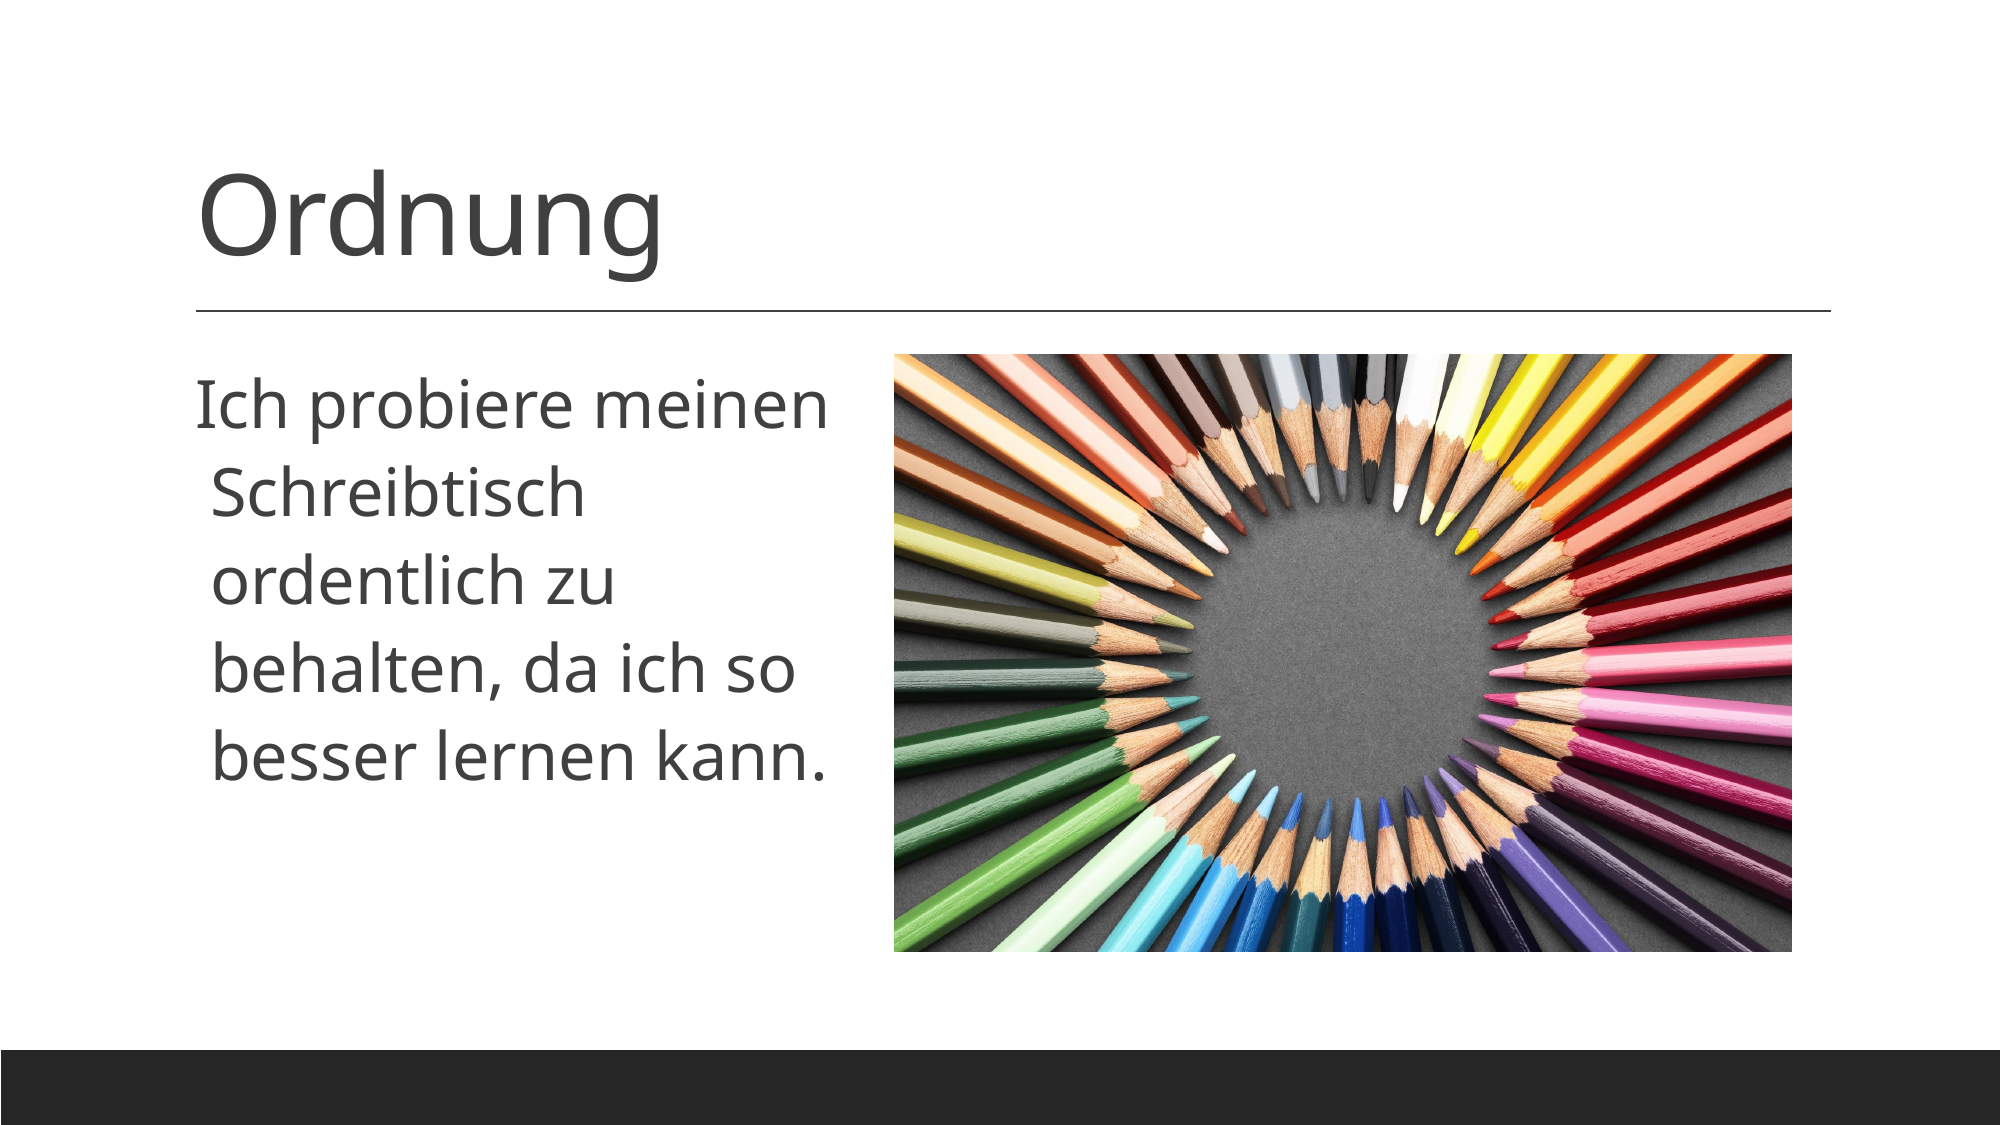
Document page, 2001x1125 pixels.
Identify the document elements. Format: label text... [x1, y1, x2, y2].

list Ich probiere meinen Schreibtisch ordentlich zu behalten, da ich so besser lernen kann. [180, 345, 866, 963]
title Ordnung [180, 108, 1831, 286]
picture [894, 354, 1792, 953]
